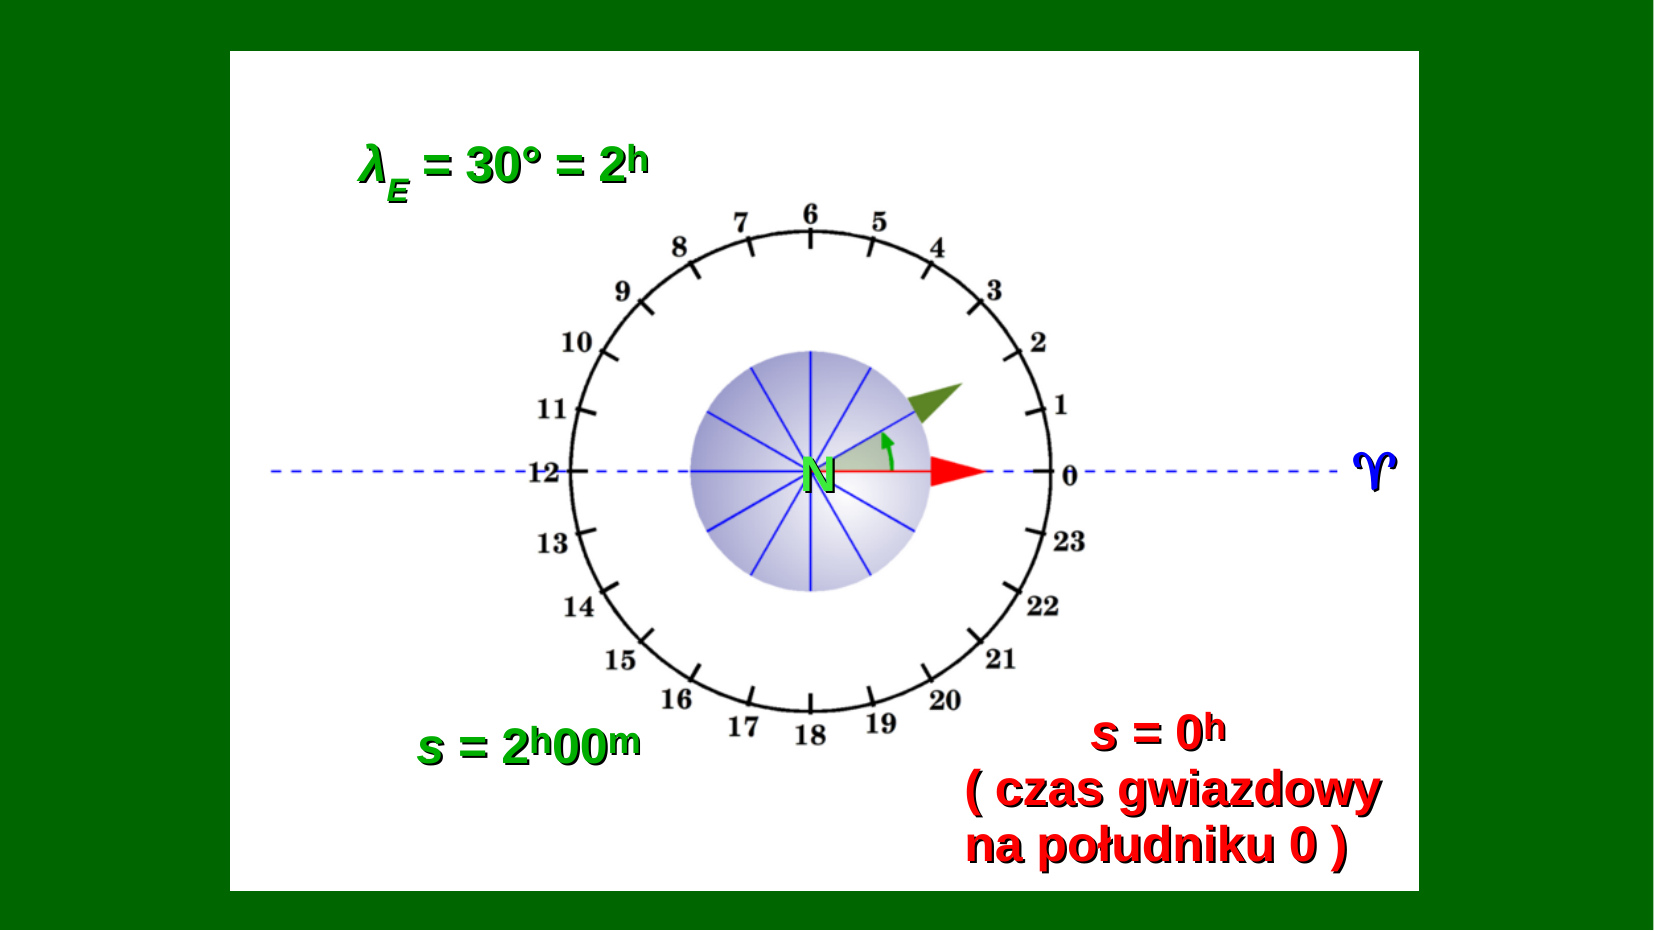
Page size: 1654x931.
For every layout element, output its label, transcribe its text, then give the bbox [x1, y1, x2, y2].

text_box s = 2h00m [401, 710, 656, 782]
text_box λE = 30° = 2h [344, 129, 664, 216]
text_box s = 0h ( czas gwiazdowy na południku 0 ) [949, 697, 1397, 880]
text_box ♈ [1337, 431, 1412, 509]
text_box N [784, 438, 851, 510]
picture [230, 51, 1419, 892]
